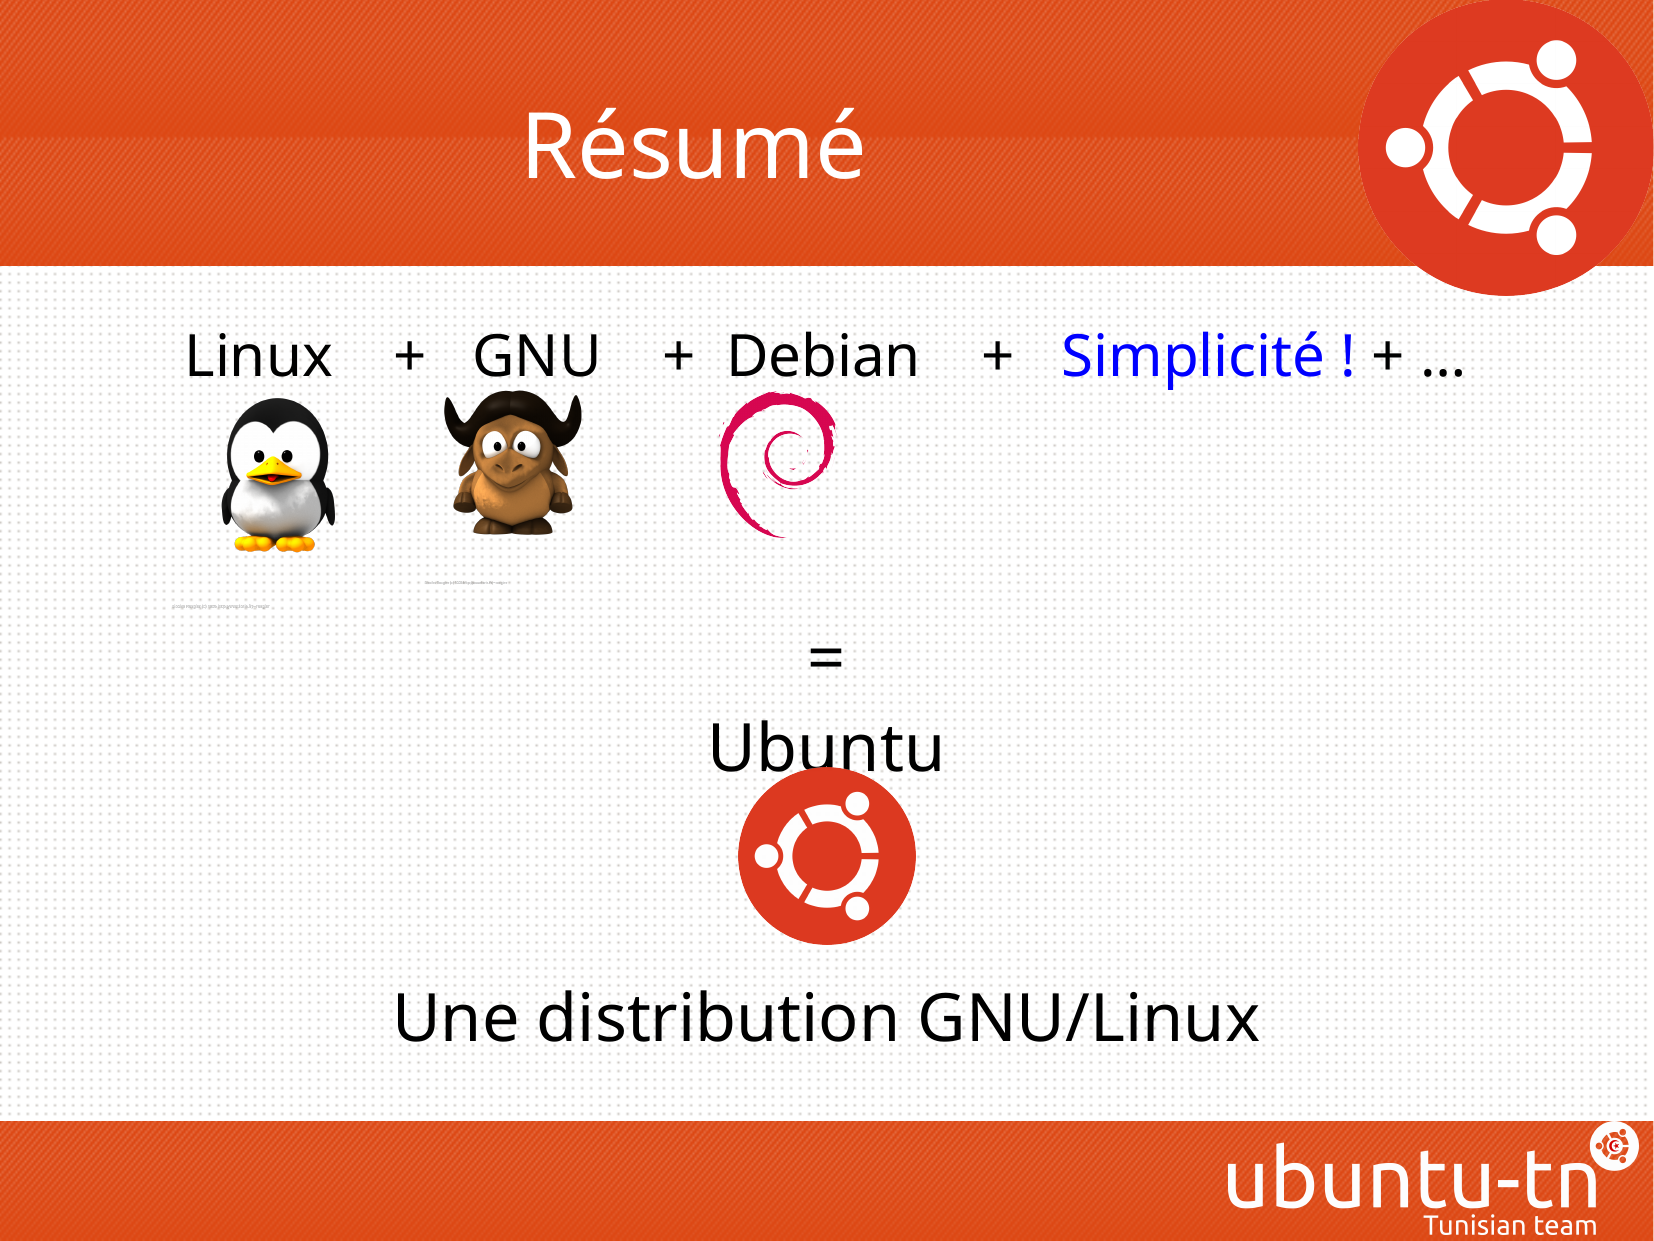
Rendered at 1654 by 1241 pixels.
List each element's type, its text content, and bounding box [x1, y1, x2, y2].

text_box = Ubuntu [169, 602, 1484, 767]
text_box Une distribution GNU/Linux [169, 962, 1484, 1053]
text_box Linux + GNU + Debian + Simplicité ! + … [169, 307, 1484, 388]
title Résumé [29, 36, 1359, 250]
picture [0, 0, 1654, 1241]
